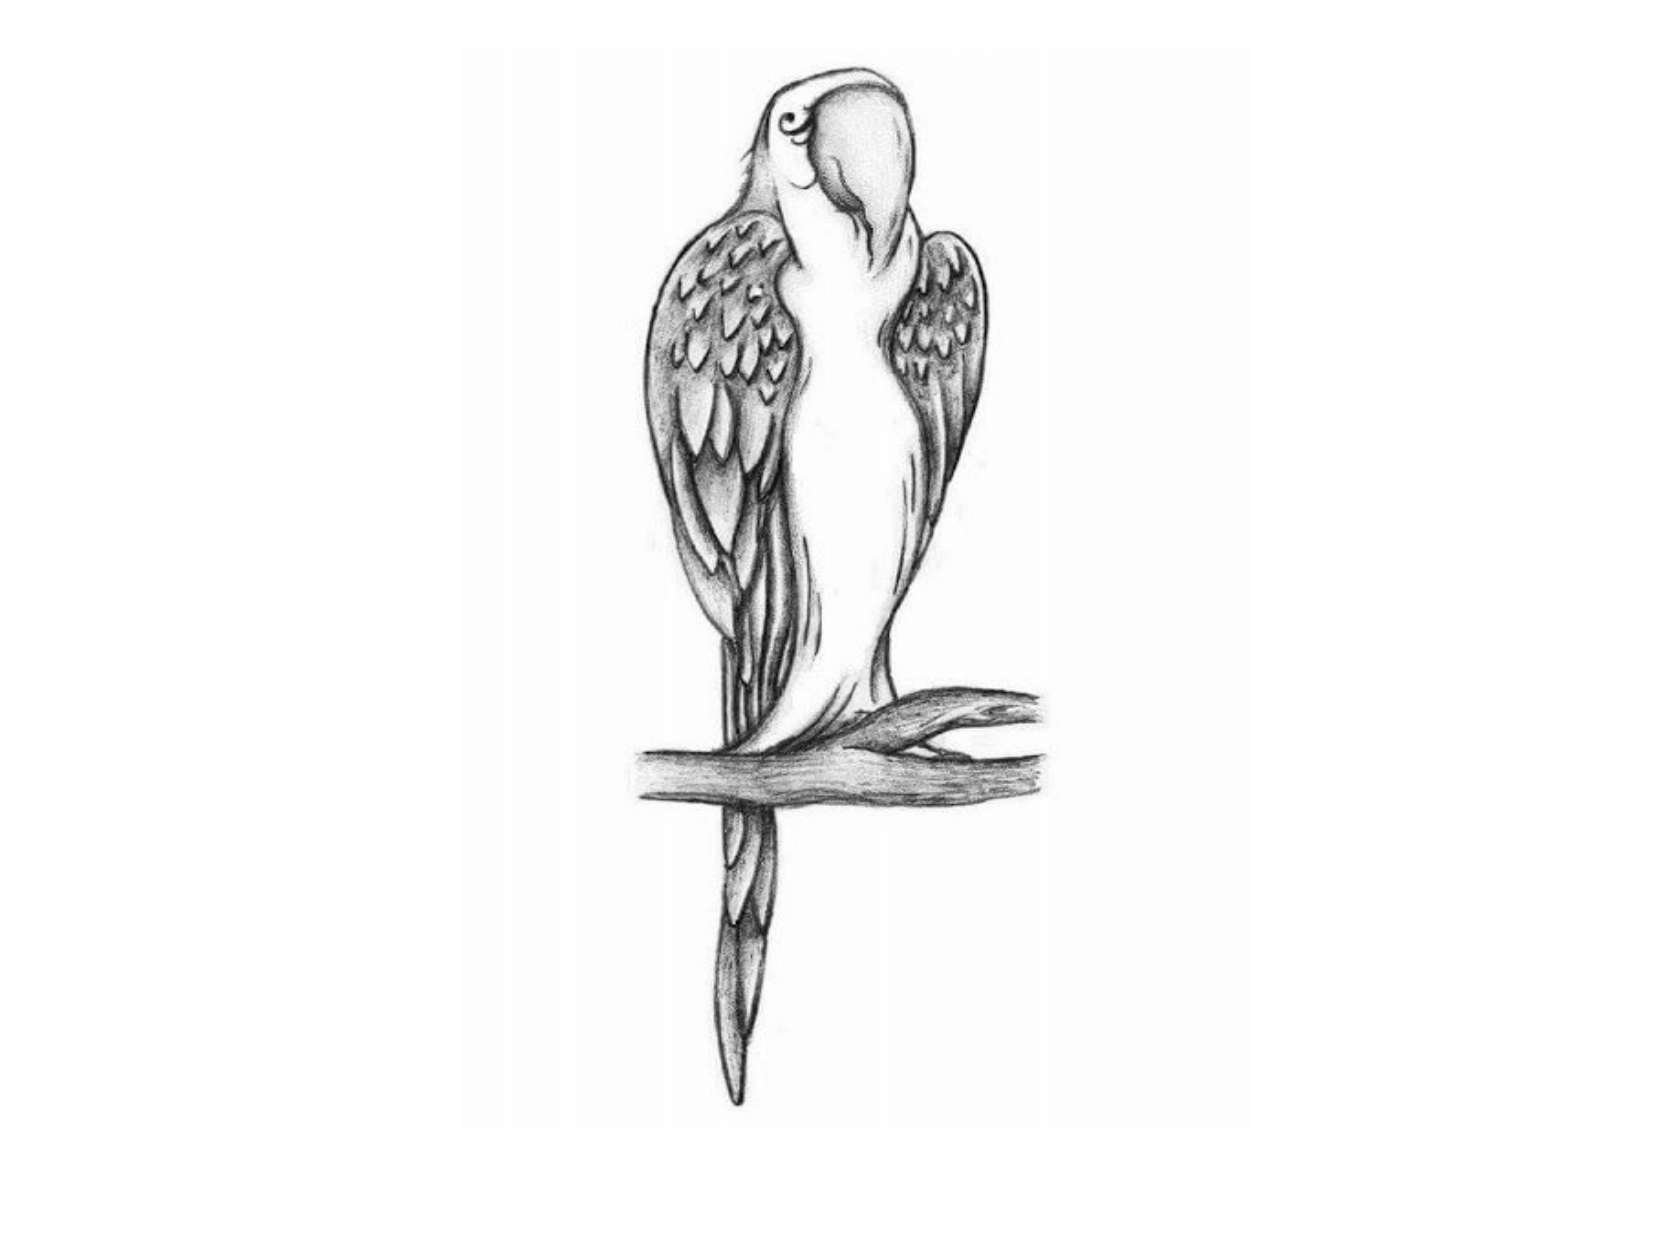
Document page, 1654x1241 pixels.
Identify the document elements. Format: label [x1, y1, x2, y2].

picture [460, 49, 1252, 1129]
